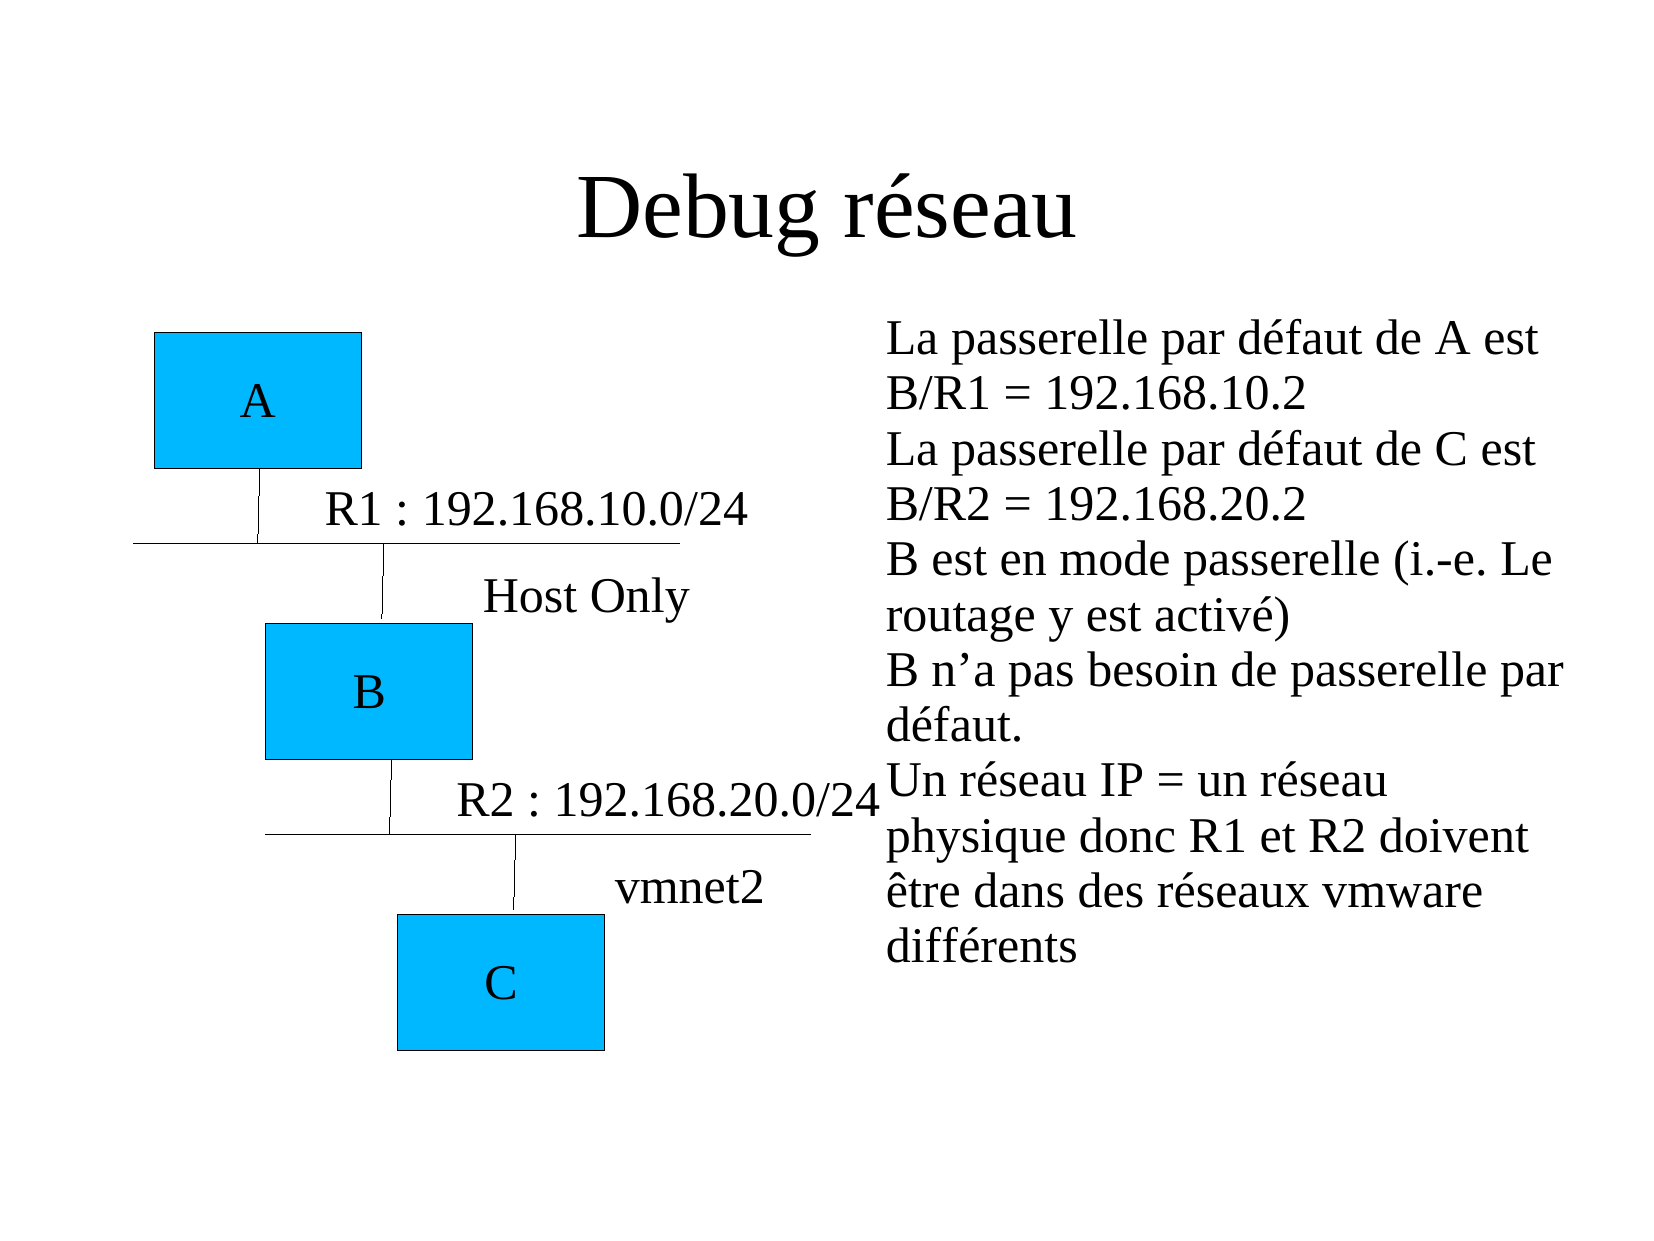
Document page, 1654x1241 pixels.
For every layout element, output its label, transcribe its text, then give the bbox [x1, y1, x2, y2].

text_box R1 : 192.168.10.0/24 [324, 480, 749, 537]
text_box vmnet2 [614, 858, 822, 915]
text_box La passerelle par défaut de A est B/R1 = 192.168.10.2 La passerelle par défaut de C est B/R2 = 192.168.20.2 B est en mode passerelle (i.-e. Le routage y est activé) B n’a pas besoin de passerelle par défaut. Un réseau IP = un réseau physique donc R1 et R2 doivent être dans des réseaux vmware différents [885, 310, 1565, 974]
text_box Host Only [482, 568, 691, 624]
text_box A [154, 332, 362, 469]
text_box B [265, 623, 473, 760]
text_box C [397, 914, 605, 1051]
text_box R2 : 192.168.20.0/24 [456, 771, 881, 827]
title Debug réseau [121, 102, 1534, 311]
